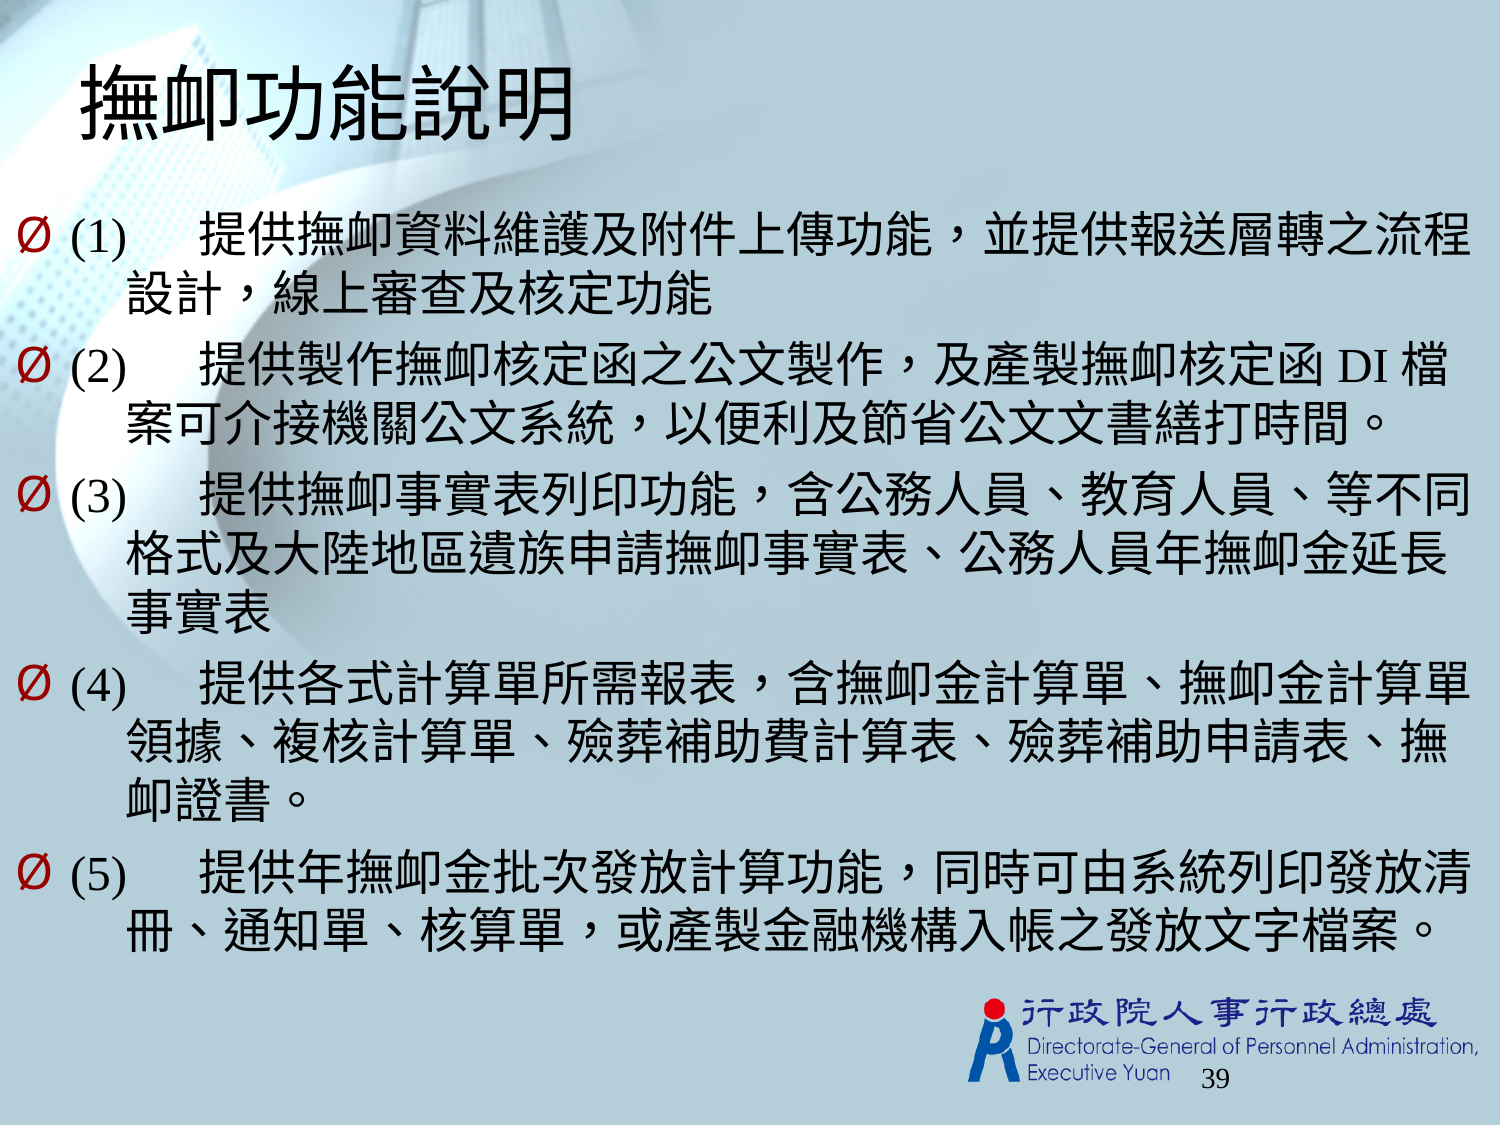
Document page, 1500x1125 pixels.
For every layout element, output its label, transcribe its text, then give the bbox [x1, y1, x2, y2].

text_box [1185, 1058, 1499, 1125]
list (1) 提供撫卹資料維護及附件上傳功能，並提供報送層轉之流程設計，線上審查及核定功能 (2) 提供製作撫卹核定函之公文製作，及產製撫卹核定函DI檔案可介接機關公文系統，以便利及節省公文文書繕打時間。 (3) 提供撫卹事實表列印功能，含公務人員、教育人員、等不同格式及大陸地區遺族申請撫卹事實表、公務人員年撫卹金延長事實表 (4) 提供各式計算單所需報表，含撫卹金計算單、撫卹金計算單領據、複核計算單、殮葬補助費計算表、殮葬補助申請表、撫卹證書。 (5) 提供年撫卹金批次發放計算功能，同時可由系統列印發放清冊、通知單、核算單，或產製金融機構入帳之發放文字檔案。 [0, 196, 1500, 1009]
text_box 撫卹功能說明 [62, 54, 1500, 167]
